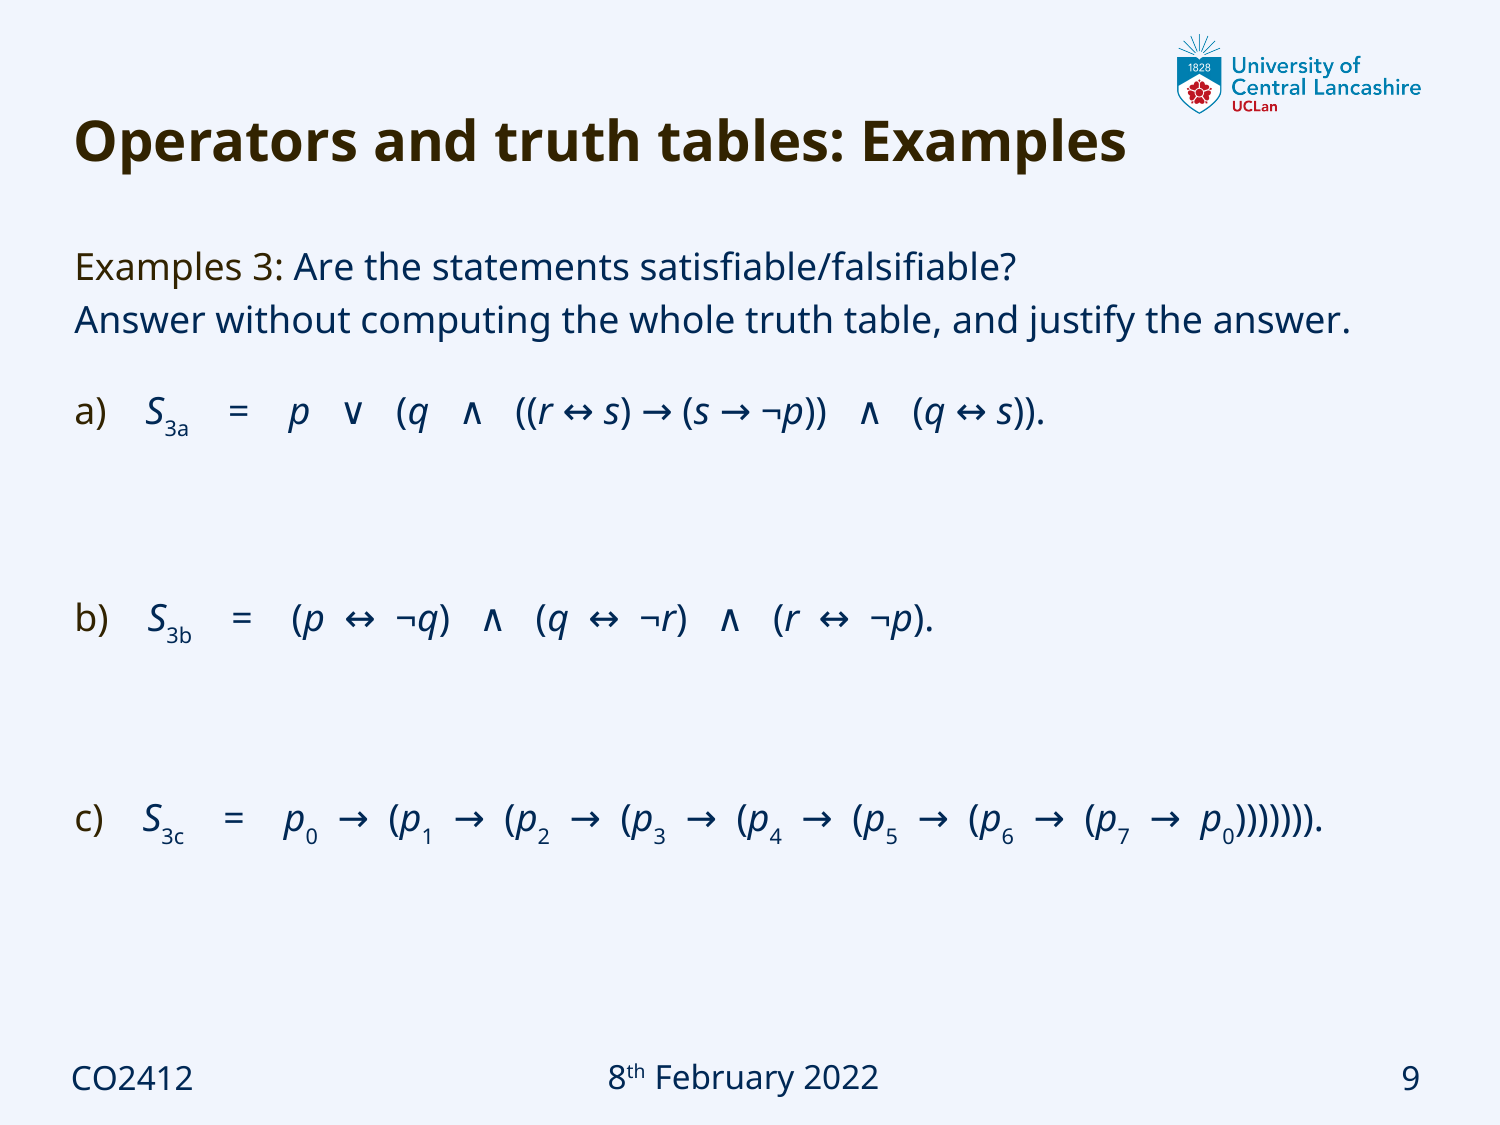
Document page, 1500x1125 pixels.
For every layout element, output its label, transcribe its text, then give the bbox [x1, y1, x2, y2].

title Operators and truth tables: Examples [58, 93, 1475, 186]
text_box b) S3b = (p ↔ ¬q) ∧ (q ↔ ¬r) ∧ (r ↔ ¬p). [59, 576, 1465, 656]
picture [1177, 34, 1421, 93]
text_box Examples 3: Are the statements satisfiable/falsifiable? Answer without computing the whole truth table, and justify the answer. [59, 228, 1454, 349]
text_box a) S3a = p ∨ (q ∧ ((r ↔ s) → (s → ¬p)) ∧ (q ↔ s)). [59, 370, 1465, 449]
text_box c) S3c = p0 → (p1 → (p2 → (p3 → (p4 → (p5 → (p6 → (p7 → p0))))))). [59, 777, 1465, 856]
